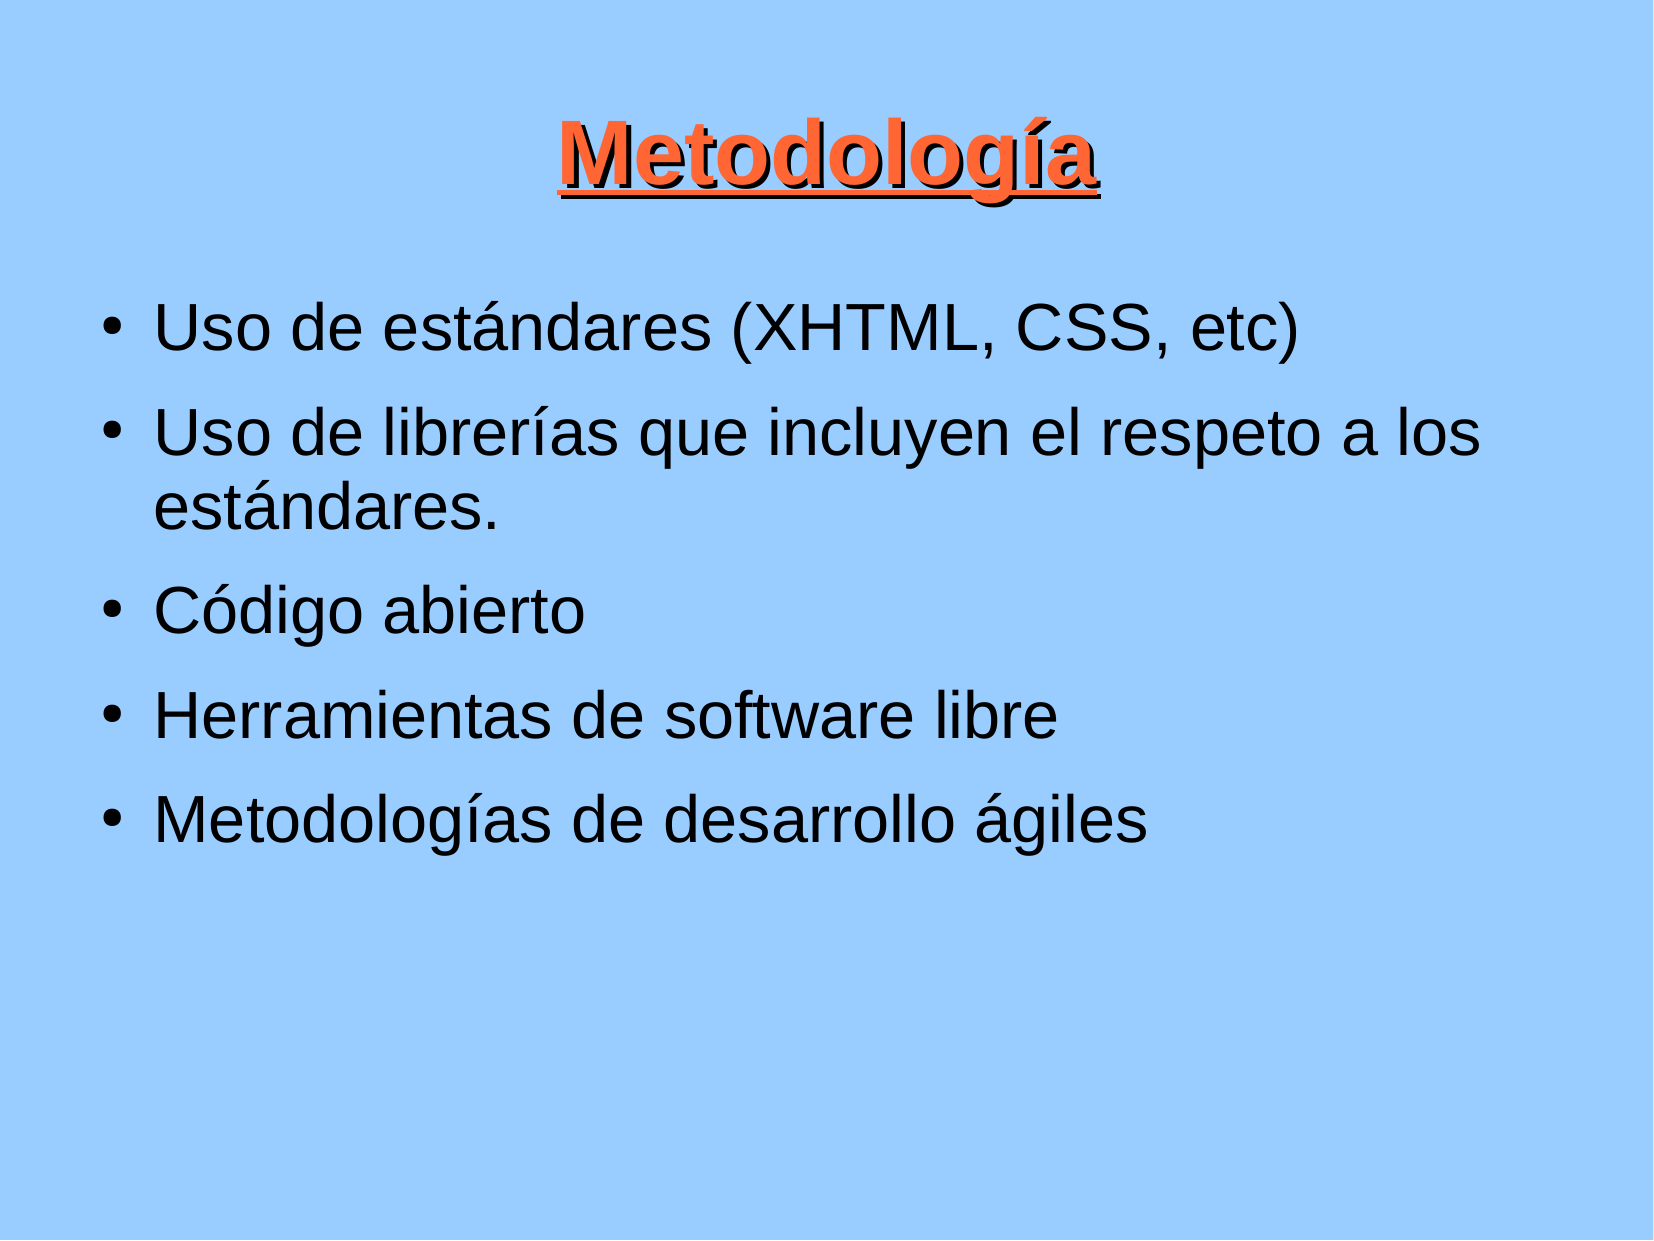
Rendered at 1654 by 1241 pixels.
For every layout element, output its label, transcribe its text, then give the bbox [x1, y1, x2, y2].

list Uso de estándares (XHTML, CSS, etc) Uso de librerías que incluyen el respeto a los estándares. Código abierto Herramientas de software libre Metodologías de desarrollo ágiles [82, 290, 1571, 1094]
title Metodología [82, 49, 1571, 257]
